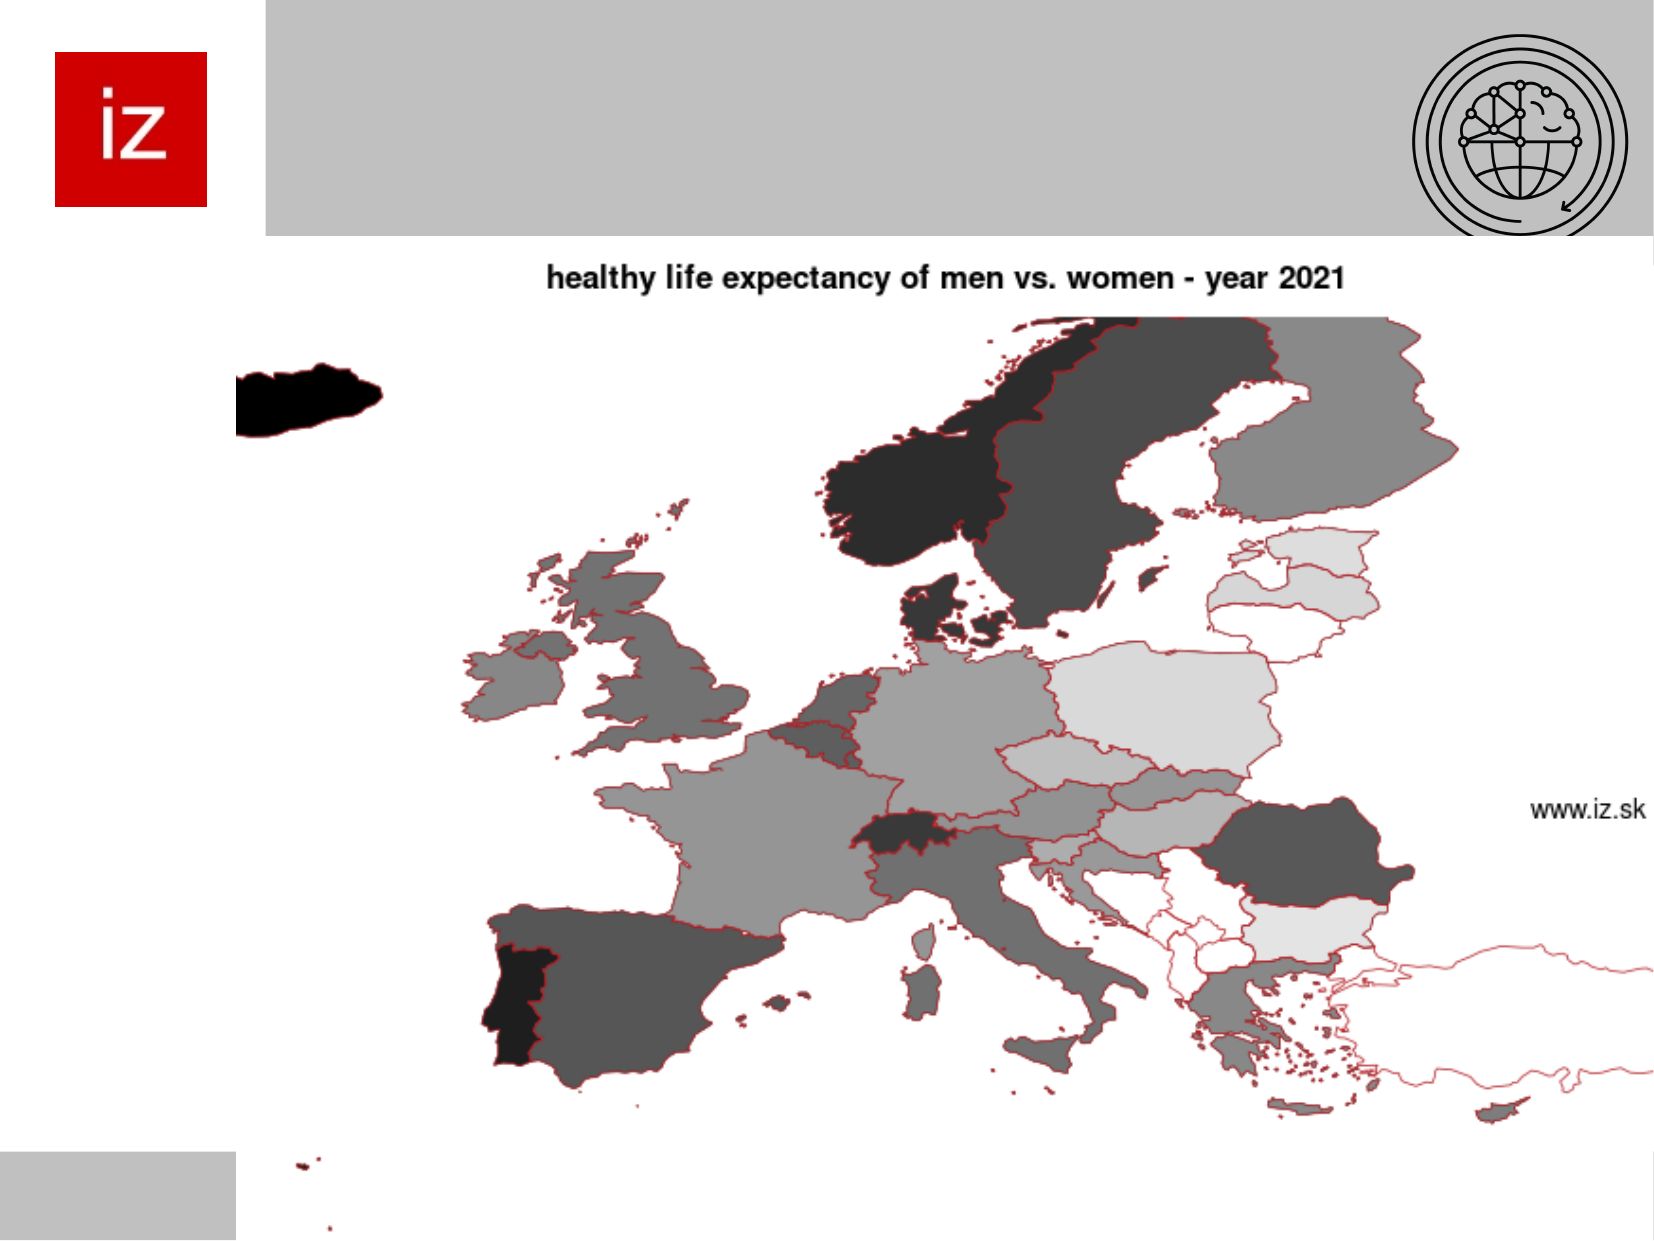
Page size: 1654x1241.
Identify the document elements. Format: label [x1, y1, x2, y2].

picture [55, 52, 207, 207]
picture [236, 0, 1654, 1241]
